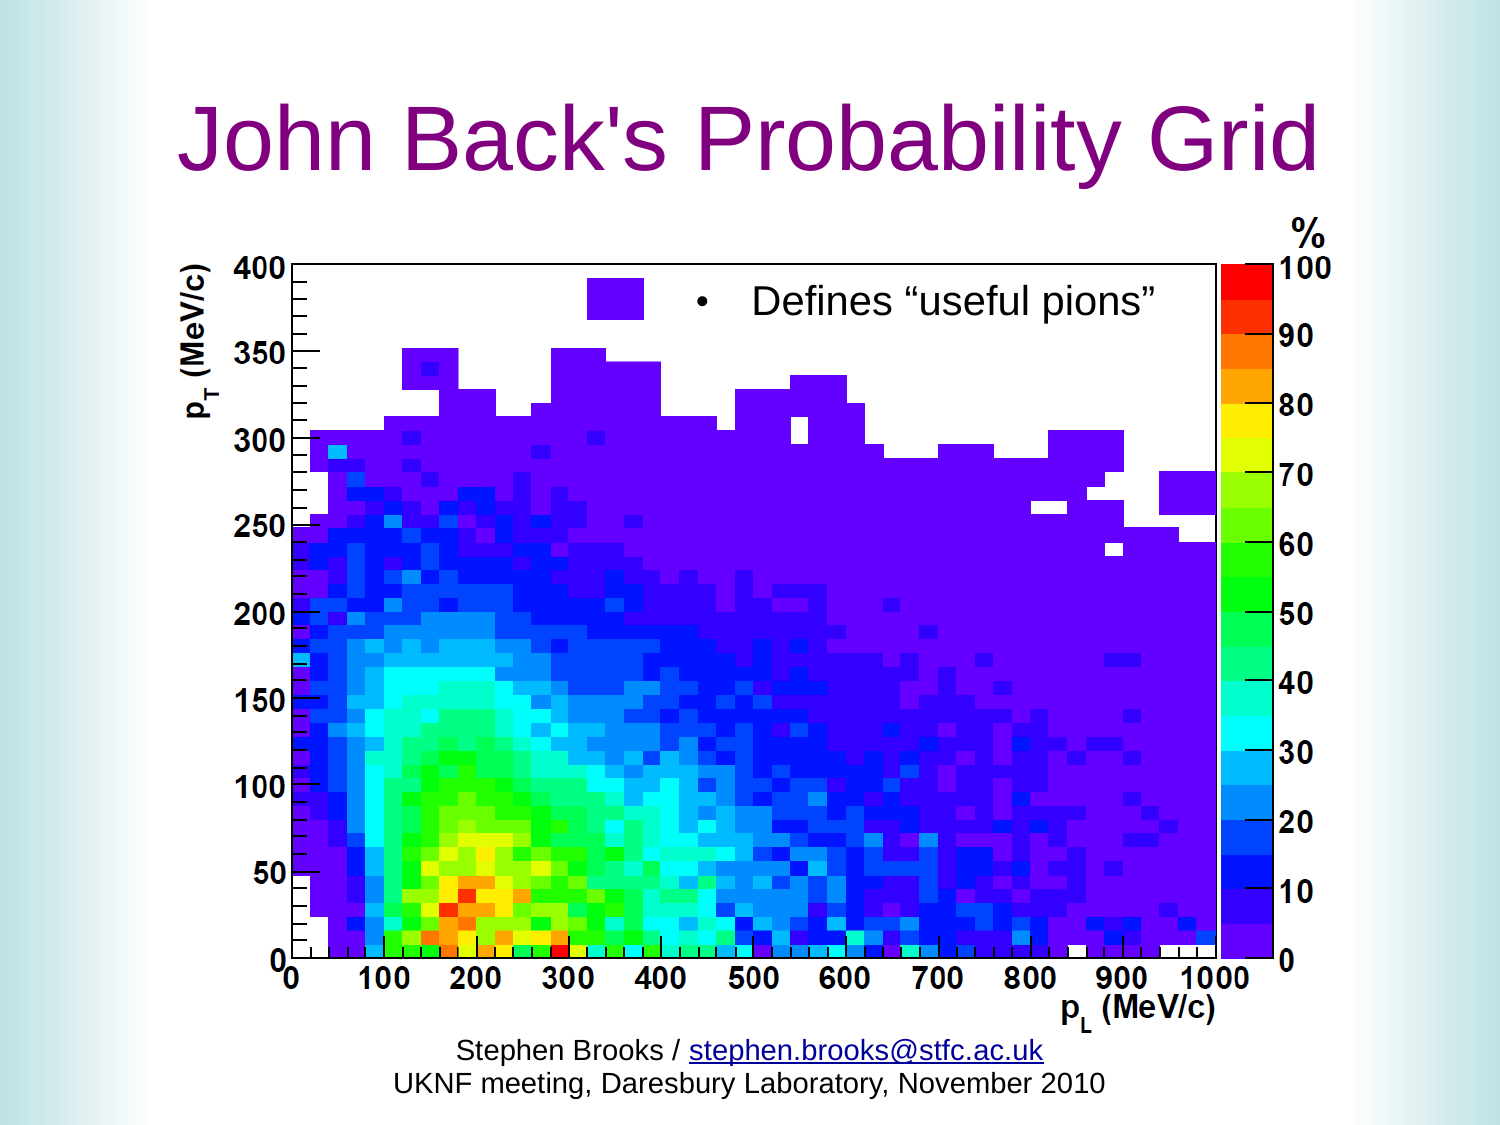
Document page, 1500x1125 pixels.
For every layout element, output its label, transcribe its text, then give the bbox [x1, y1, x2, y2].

picture [167, 206, 1333, 1034]
list Defines “useful pions” [695, 277, 1198, 370]
title John Back's Probability Grid [75, 37, 1425, 241]
